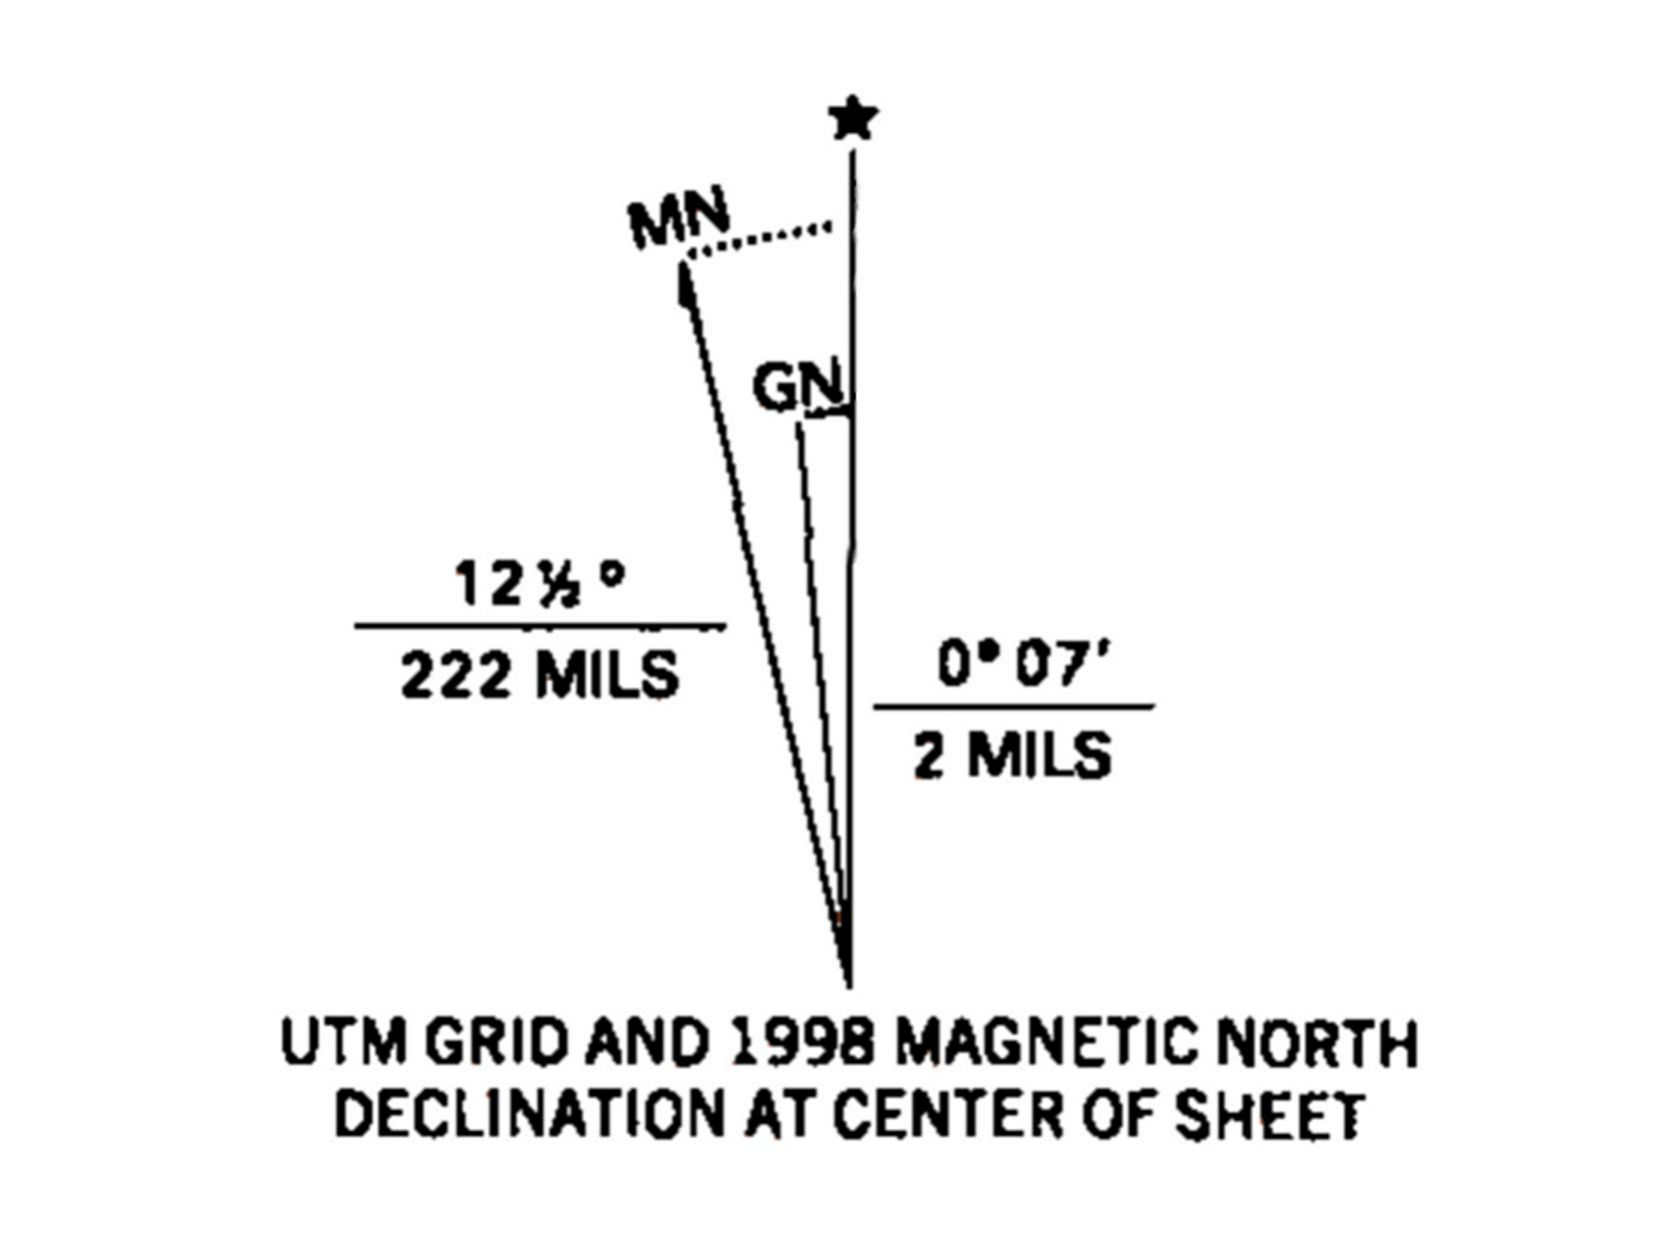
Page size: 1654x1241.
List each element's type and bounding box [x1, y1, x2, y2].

picture [135, 47, 1539, 1241]
